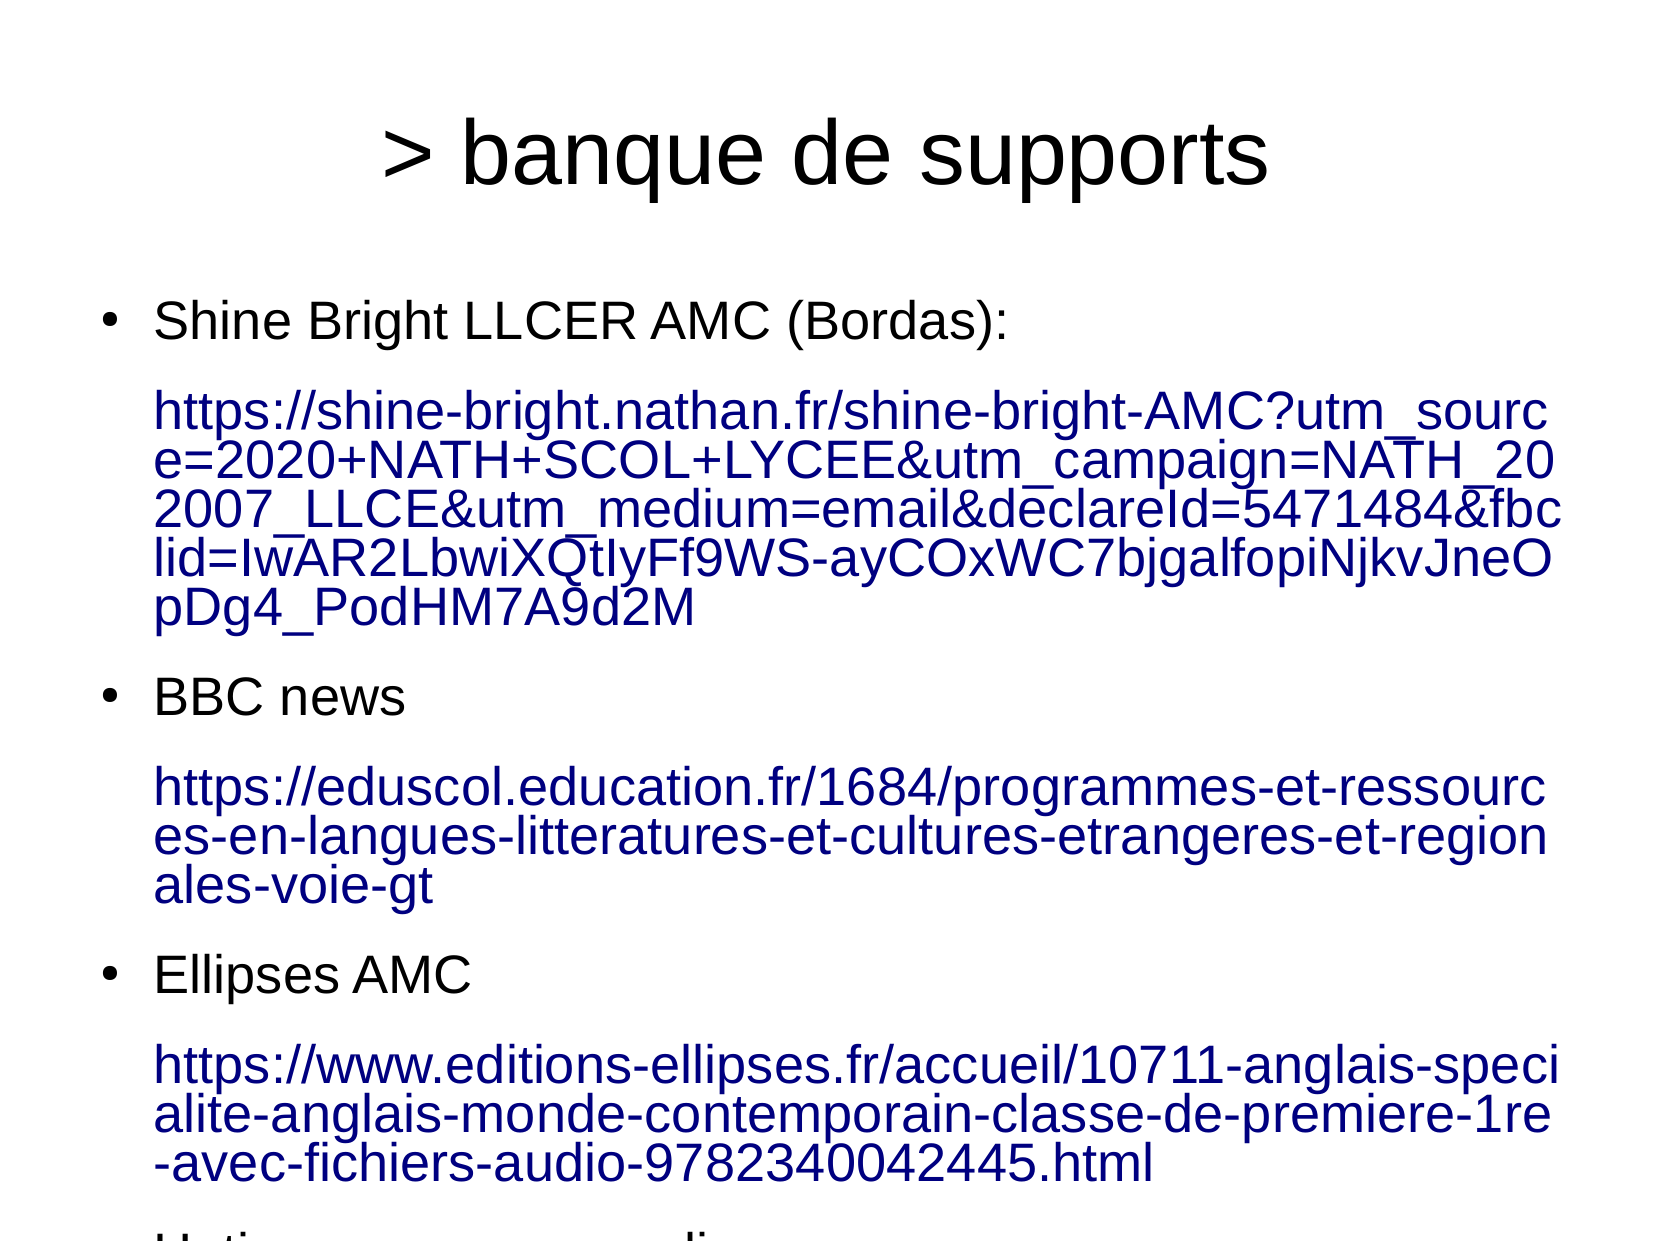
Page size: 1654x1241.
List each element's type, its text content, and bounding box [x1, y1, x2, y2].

title > banque de supports [82, 49, 1571, 257]
list Shine Bright LLCER AMC (Bordas): https://shine-bright.nathan.fr/shine-bright-AMC?utm_source=2020+NATH+SCOL+LYCEE&utm_campaign=NATH_202007_LLCE&utm_medium=email&declareId=5471484&fbclid=IwAR2LbwiXQtIyFf9WS-ayCOxWC7bjgalfopiNjkvJneOpDg4_PodHM7A9d2M BBC news https://eduscol.education.fr/1684/programmes-et-ressources-en-langues-litteratures-et-cultures-etrangeres-et-regionales-voie-gt Ellipses AMC https://www.editions-ellipses.fr/accueil/10711-anglais-specialite-anglais-monde-contemporain-classe-de-premiere-1re-avec-fichiers-audio-9782340042445.html Hatier: ressources en ligne https://www.editions-hatier.fr/le-coin-pedago-toutes-nos-ressources-en-amc?fbclid=IwAR0JMMBQ853Fq6J_RGHArrPdShQK4naANH8dDTgyqU2yCILzoK6fmxkZjCM Groupes de mutualisation sur réseaux sociaux Portail académique: espace pédagogique > disciplines du second degré > anglais > enseignement [82, 290, 1571, 1222]
